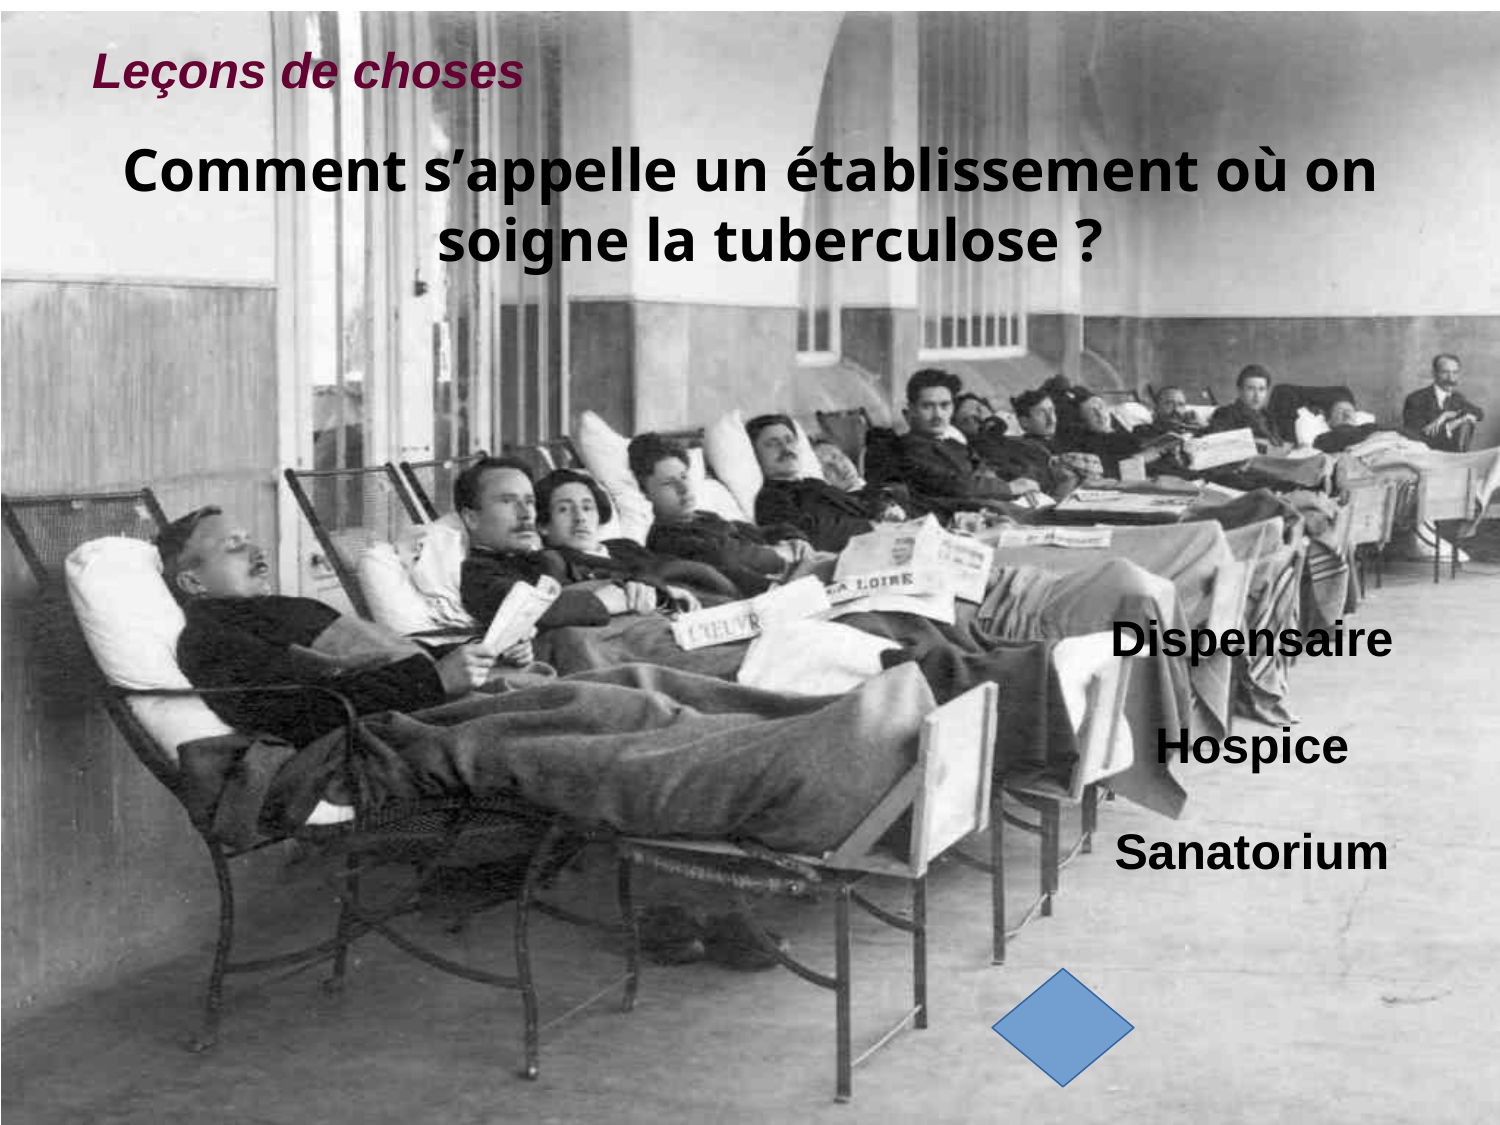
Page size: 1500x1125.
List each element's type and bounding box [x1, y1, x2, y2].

picture [1, 11, 1500, 1125]
text_box [992, 968, 1134, 1087]
